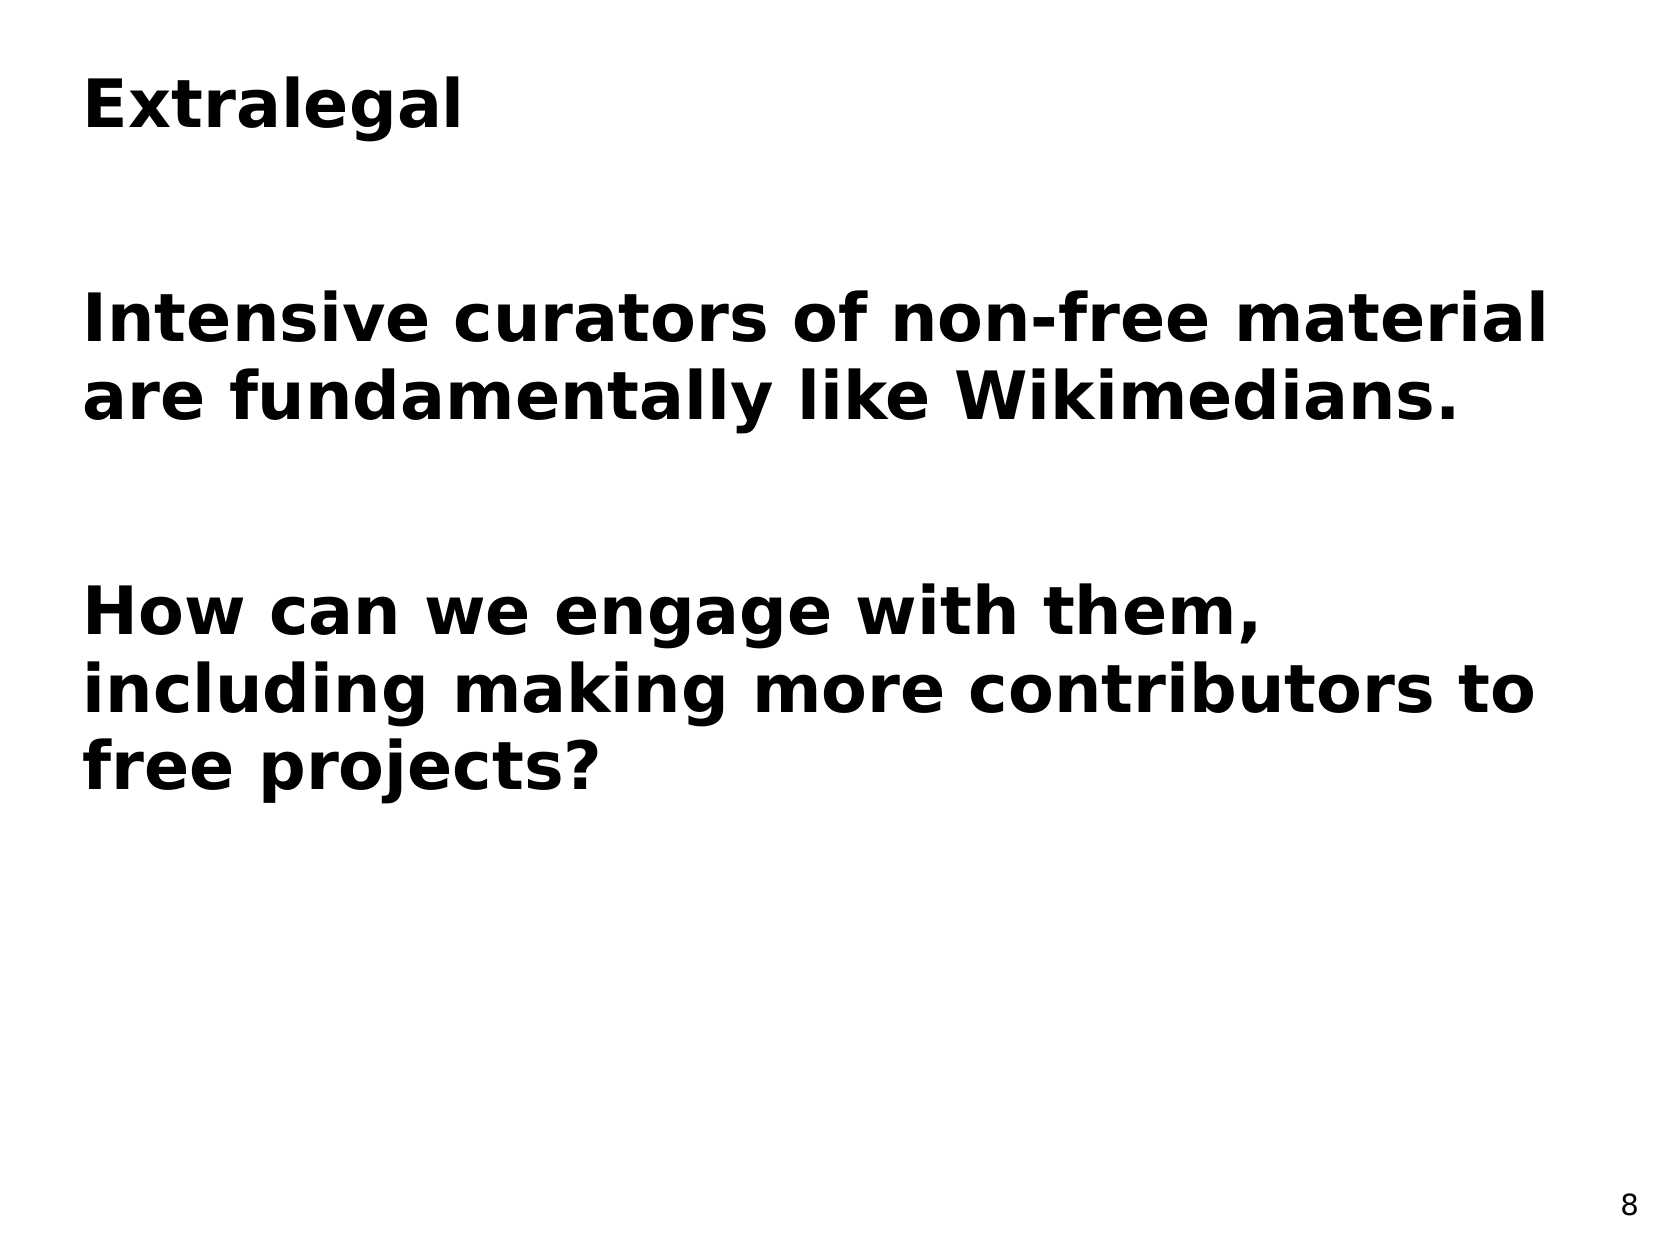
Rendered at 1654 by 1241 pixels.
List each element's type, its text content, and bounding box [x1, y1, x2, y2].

list Extralegal Intensive curators of non-free material are fundamentally like Wikimedians. How can we engage with them, including making more contributors to free projects? [82, 65, 1571, 1062]
